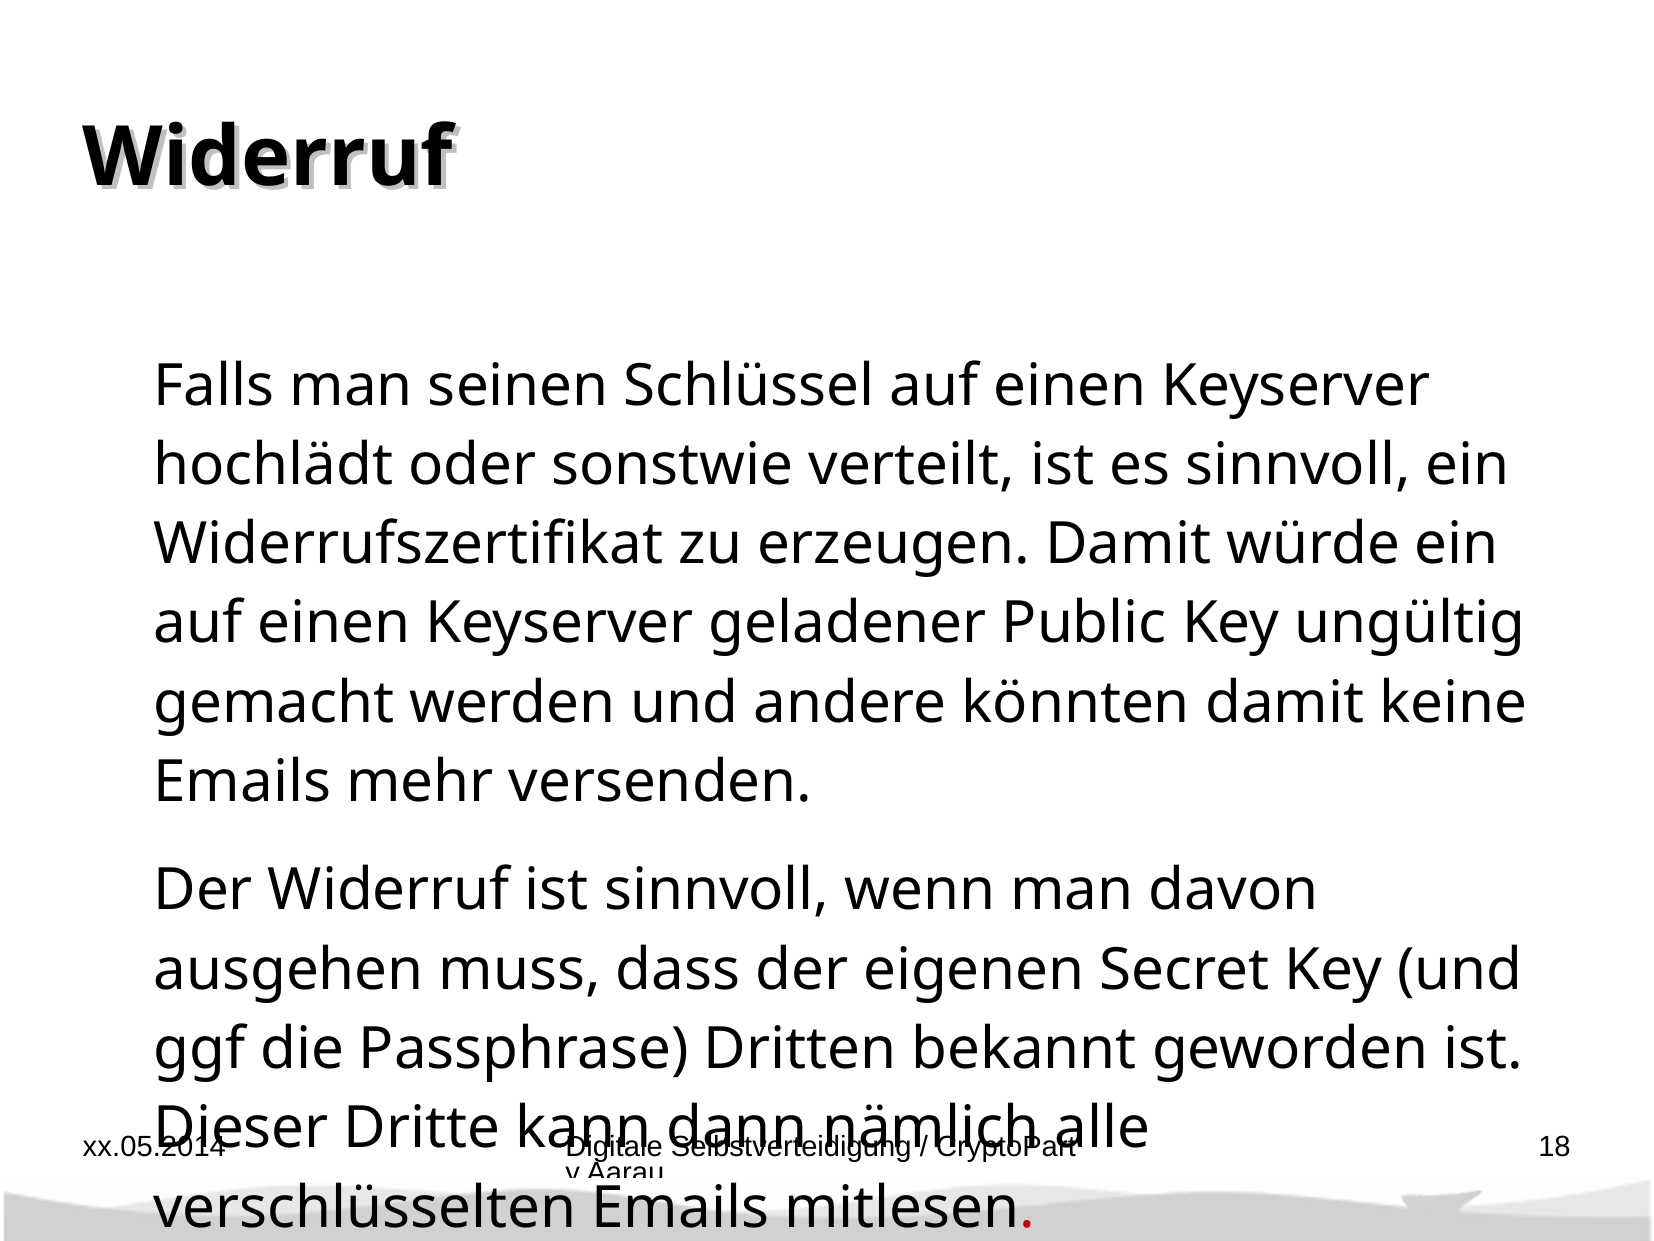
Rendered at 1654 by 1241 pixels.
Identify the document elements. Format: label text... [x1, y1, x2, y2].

title Widerruf [82, 49, 1571, 257]
picture [3, 1178, 1654, 1241]
list Falls man seinen Schlüssel auf einen Keyserver hochlädt oder sonstwie verteilt, ist es sinnvoll, ein Widerrufszertifikat zu erzeugen. Damit würde ein auf einen Keyserver geladener Public Key ungültig gemacht werden und andere könnten damit keine Emails mehr versenden. Der Widerruf ist sinnvoll, wenn man davon ausgehen muss, dass der eigenen Secret Key (und ggf die Passphrase) Dritten bekannt geworden ist. Dieser Dritte kann dann nämlich alle verschlüsselten Emails mitlesen. [82, 290, 1571, 1123]
